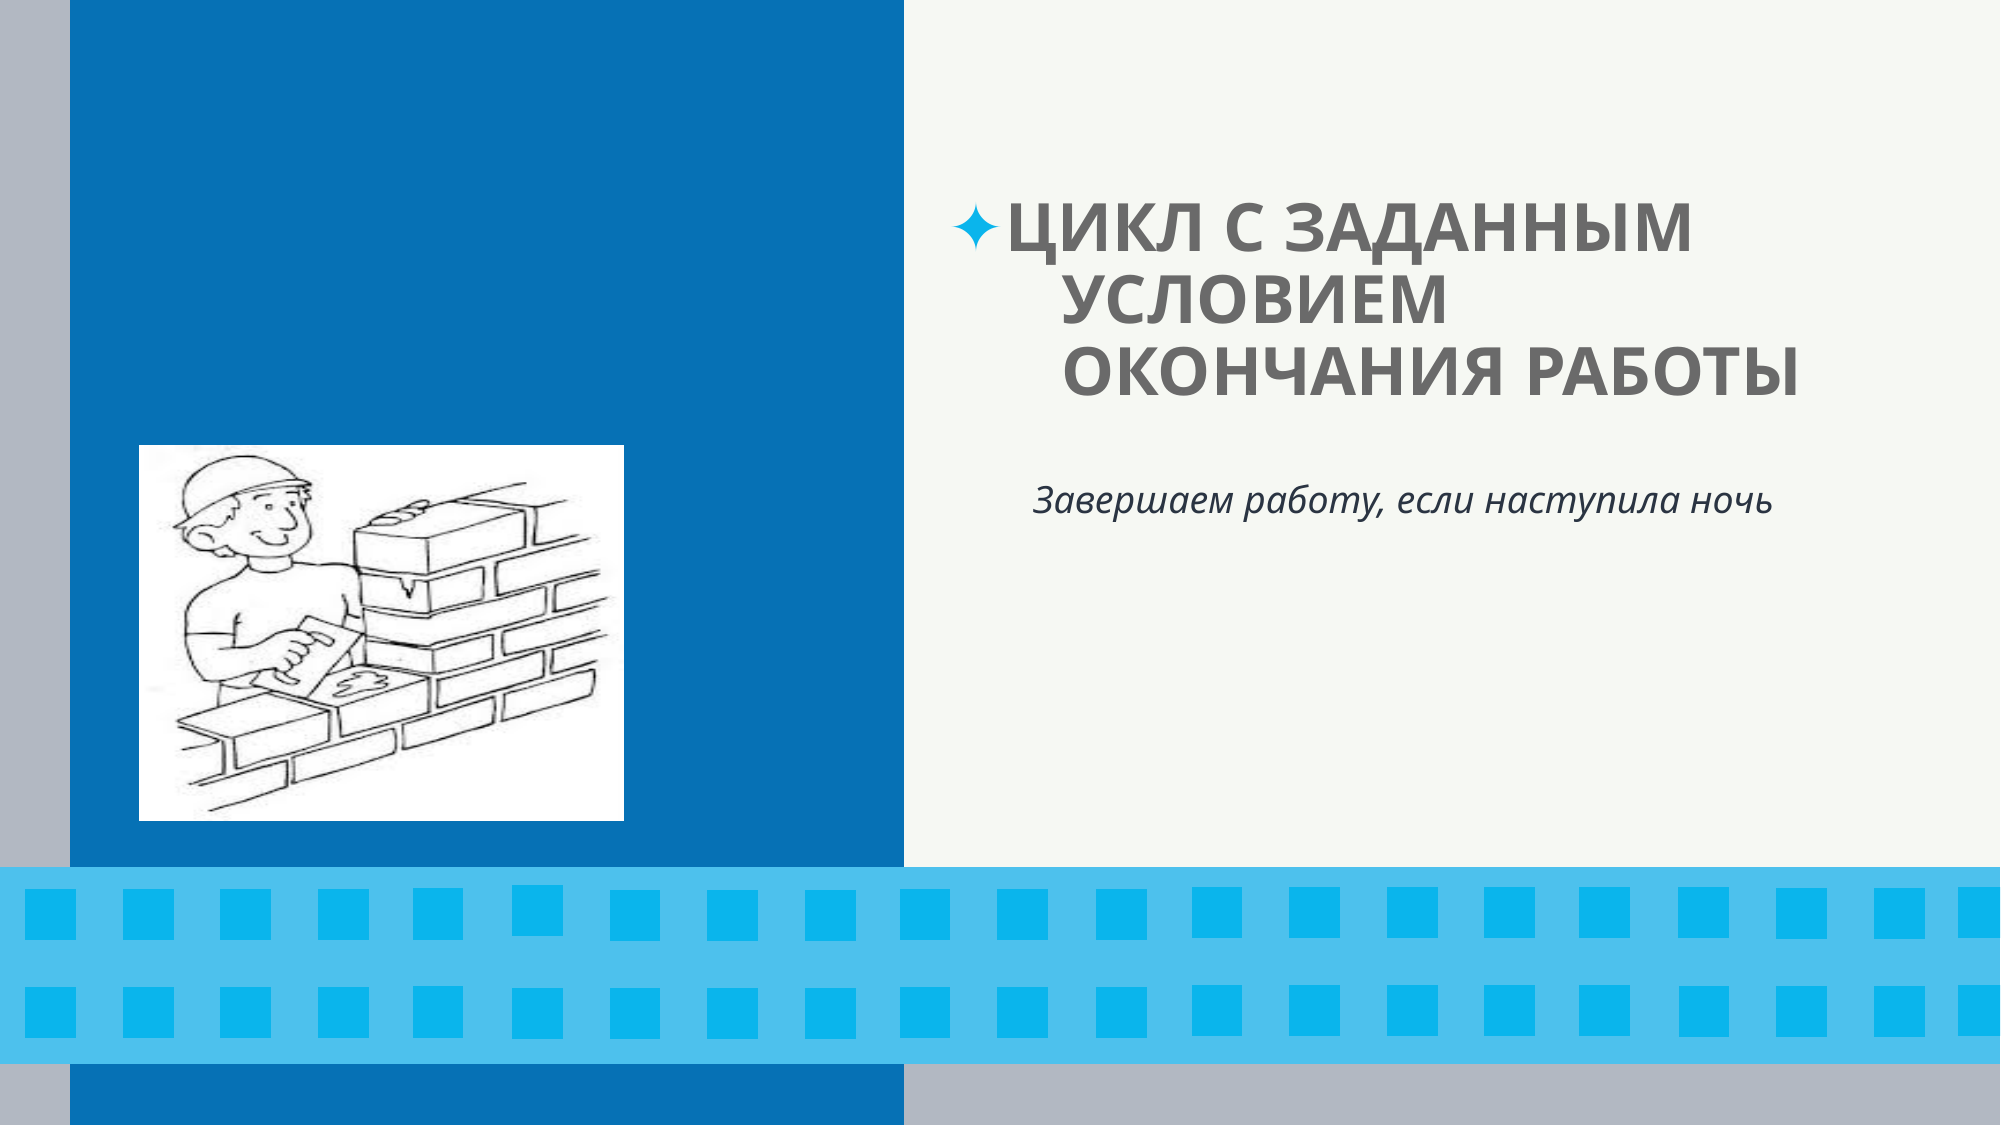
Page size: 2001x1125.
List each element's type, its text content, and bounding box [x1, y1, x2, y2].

text_box Завершаем работу, если наступила ночь [1018, 468, 1807, 529]
picture [139, 445, 624, 821]
subtitle ЦИКЛ С ЗАДАННЫМ УСЛОВИЕМ ОКОНЧАНИЯ РАБОТЫ [933, 186, 1902, 806]
